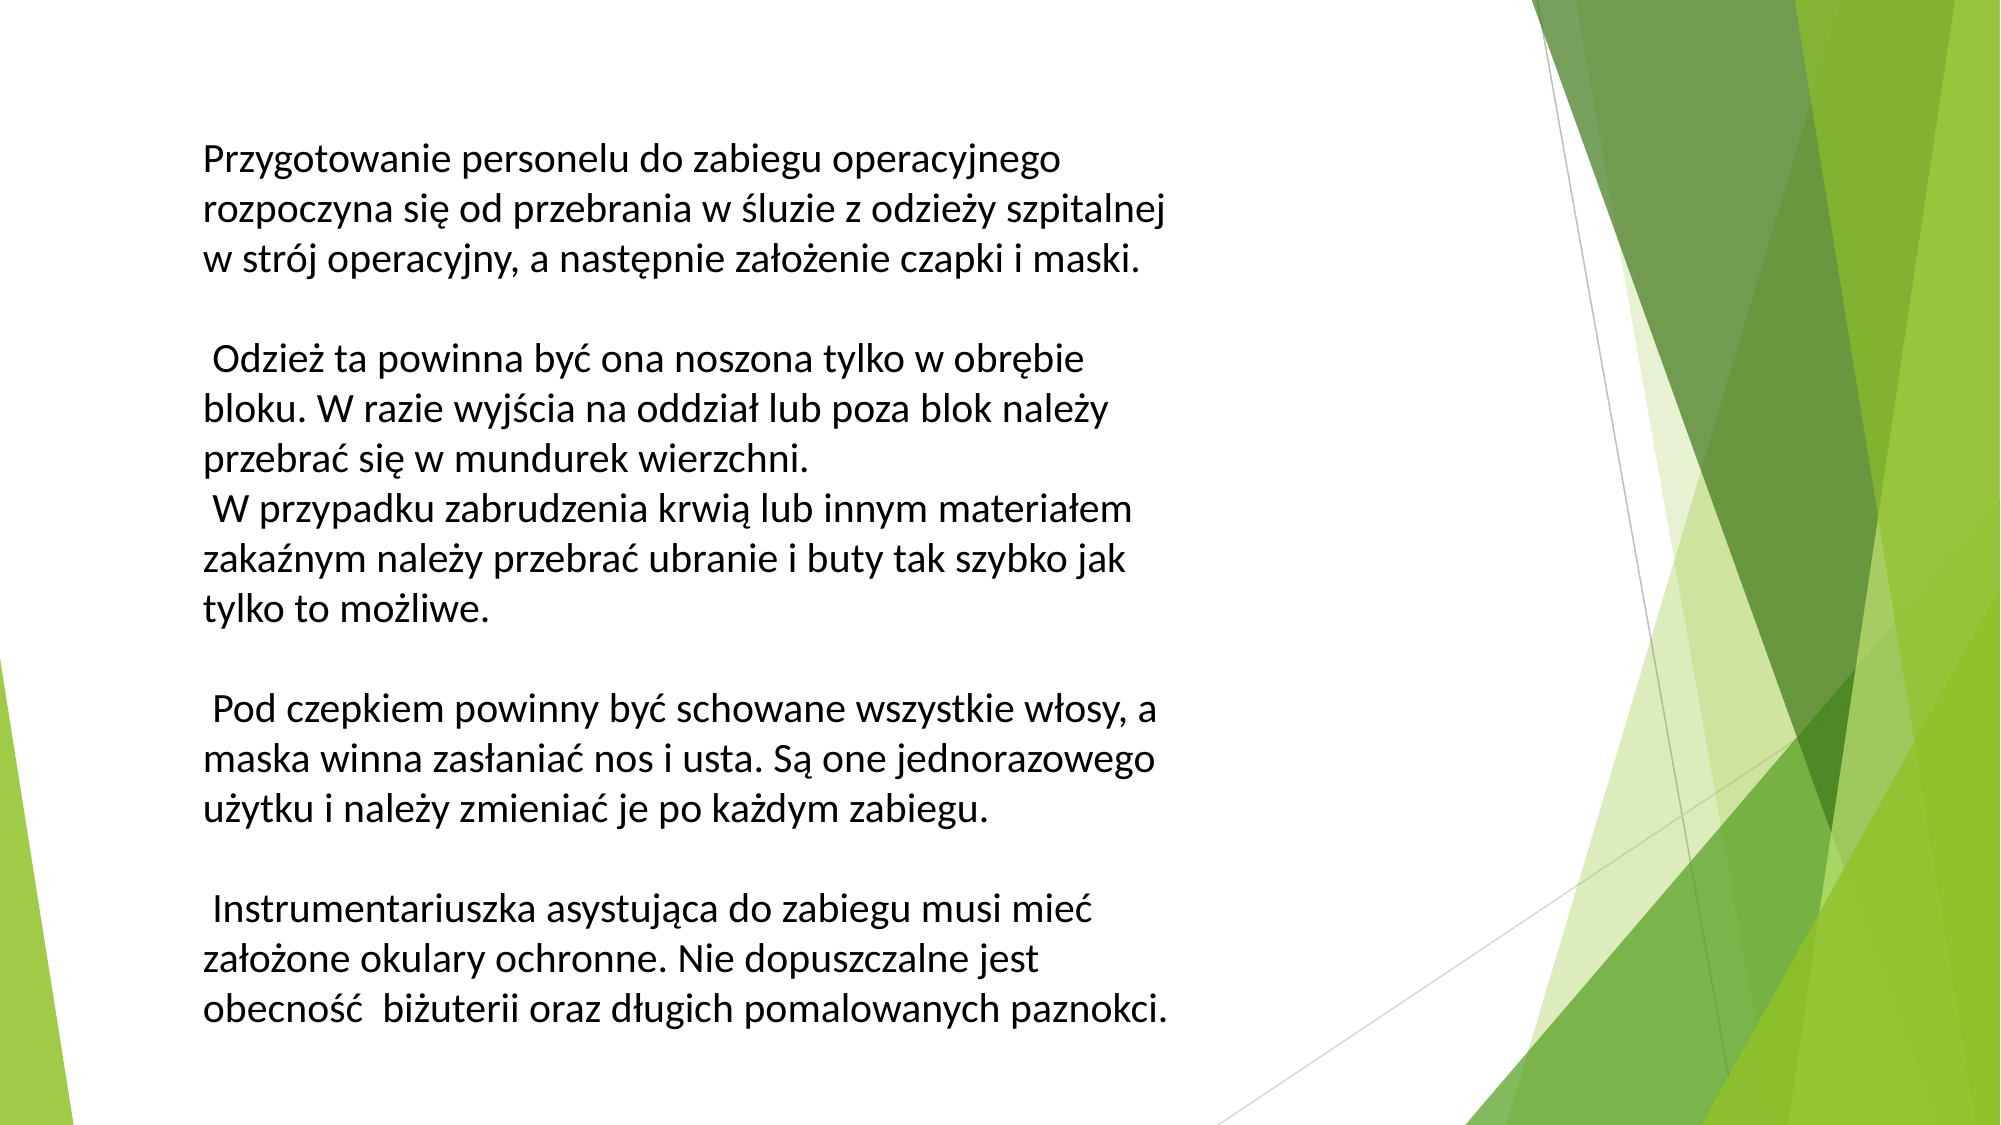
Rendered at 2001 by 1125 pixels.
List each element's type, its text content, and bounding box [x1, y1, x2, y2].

text_box Przygotowanie personelu do zabiegu operacyjnego rozpoczyna się od przebrania w śluzie z odzieży szpitalnej w strój operacyjny, a następnie założenie czapki i maski. Odzież ta powinna być ona noszona tylko w obrębie bloku. W razie wyjścia na oddział lub poza blok należy przebrać się w mundurek wierzchni. W przypadku zabrudzenia krwią lub innym materiałem zakaźnym należy przebrać ubranie i buty tak szybko jak tylko to możliwe. Pod czepkiem powinny być schowane wszystkie włosy, a maska winna zasłaniać nos i usta. Są one jednorazowego użytku i należy zmieniać je po każdym zabiegu. Instrumentariuszka asystująca do zabiegu musi mieć założone okulary ochronne. Nie dopuszczalne jest obecność biżuterii oraz długich pomalowanych paznokci. [187, 123, 1189, 1048]
